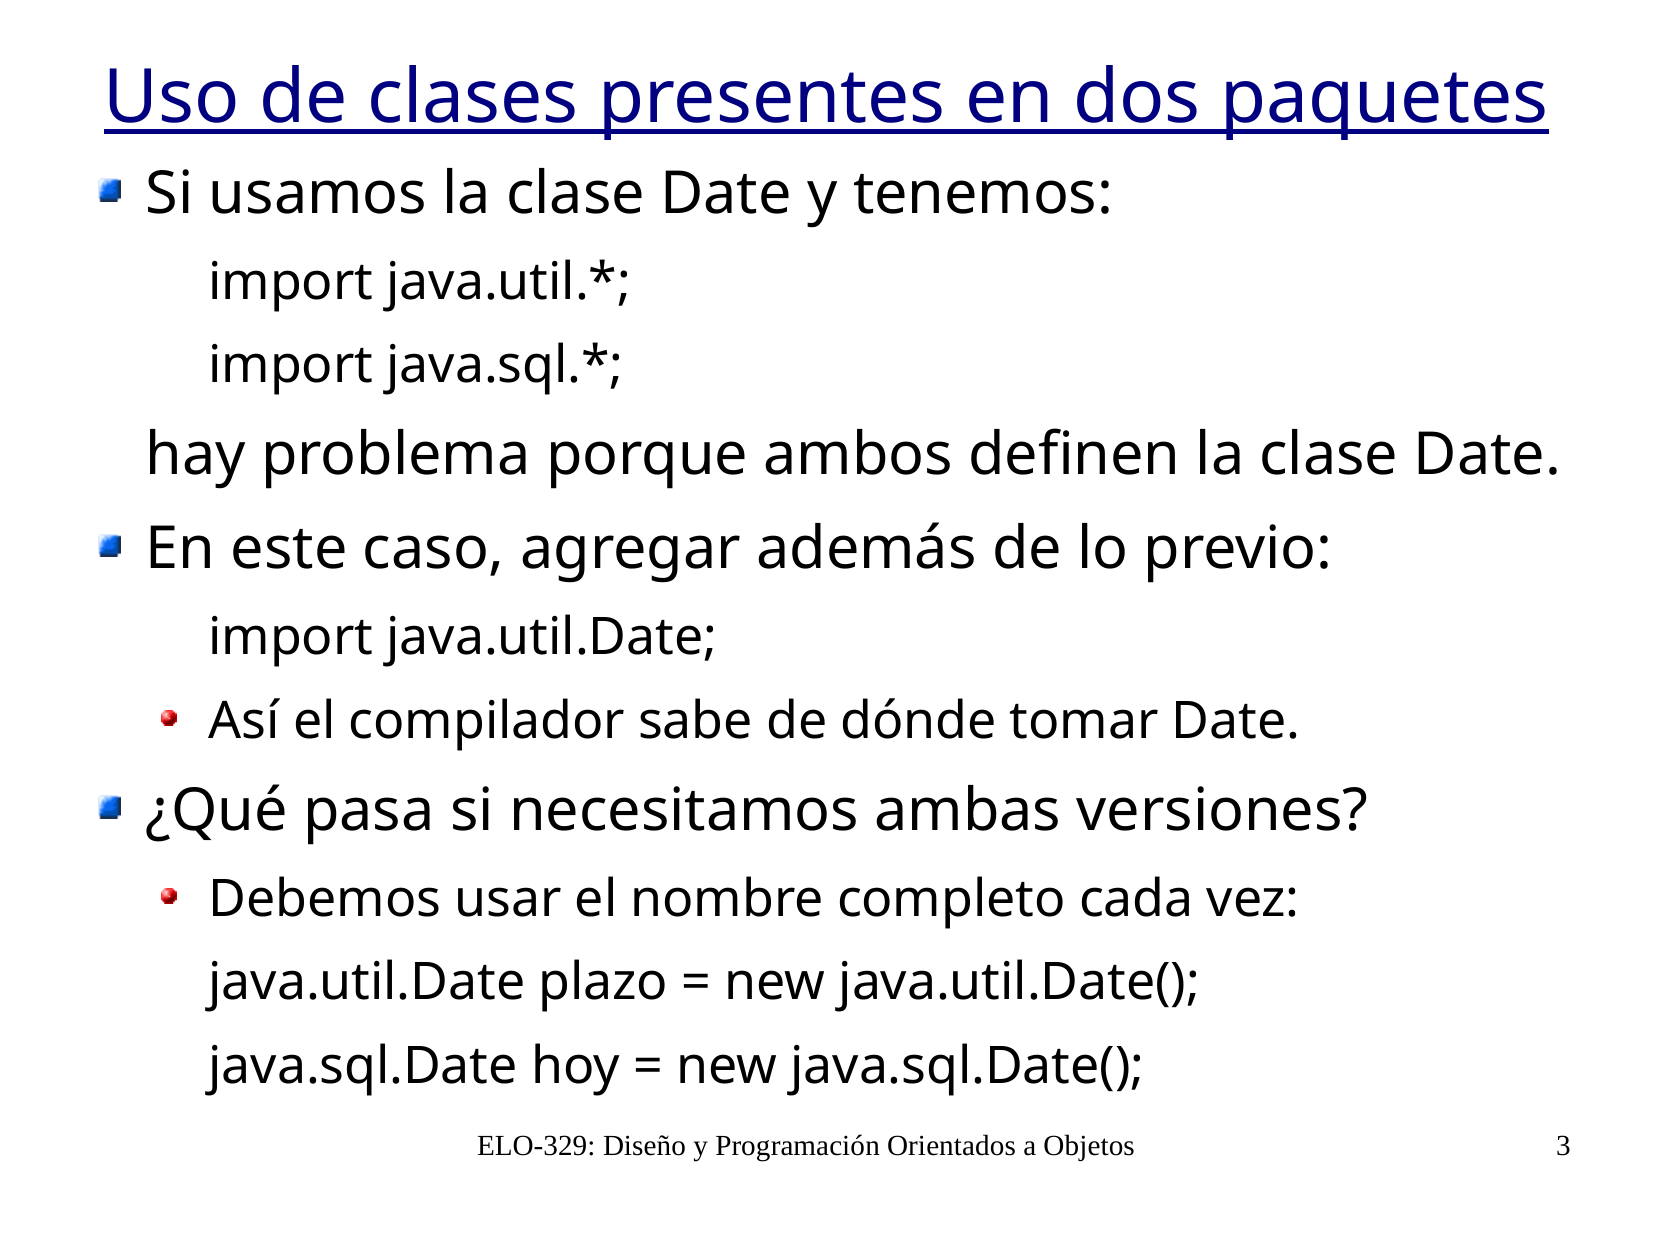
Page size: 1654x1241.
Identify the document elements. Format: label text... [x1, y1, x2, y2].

list Si usamos la clase Date y tenemos: import java.util.*; import java.sql.*; hay problema porque ambos definen la clase Date. En este caso, agregar además de lo previo: import java.util.Date; Así el compilador sabe de dónde tomar Date. ¿Qué pasa si necesitamos ambas versiones? Debemos usar el nombre completo cada vez: java.util.Date plazo = new java.util.Date(); java.sql.Date hoy = new java.sql.Date(); [82, 150, 1571, 1126]
title Uso de clases presentes en dos paquetes [82, 43, 1571, 145]
